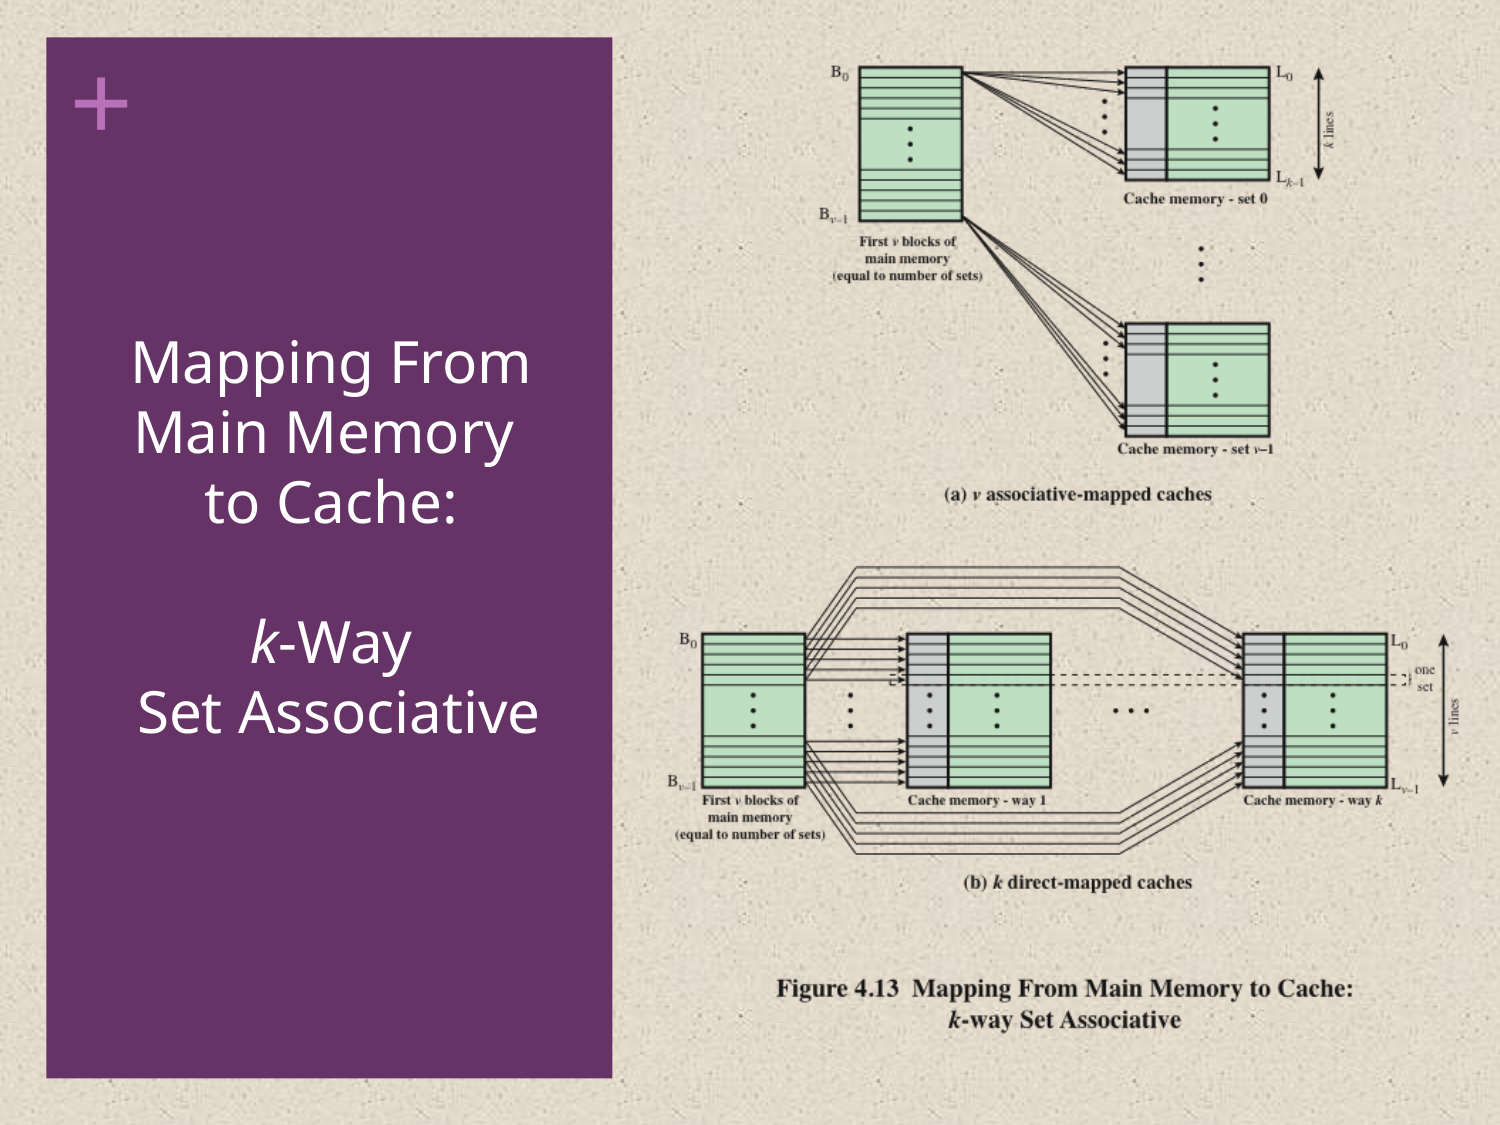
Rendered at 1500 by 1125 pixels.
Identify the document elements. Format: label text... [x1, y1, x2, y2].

picture [0, 0, 1500, 1125]
title Mapping From Main Memory to Cache: k-Way Set Associative [50, 162, 613, 754]
